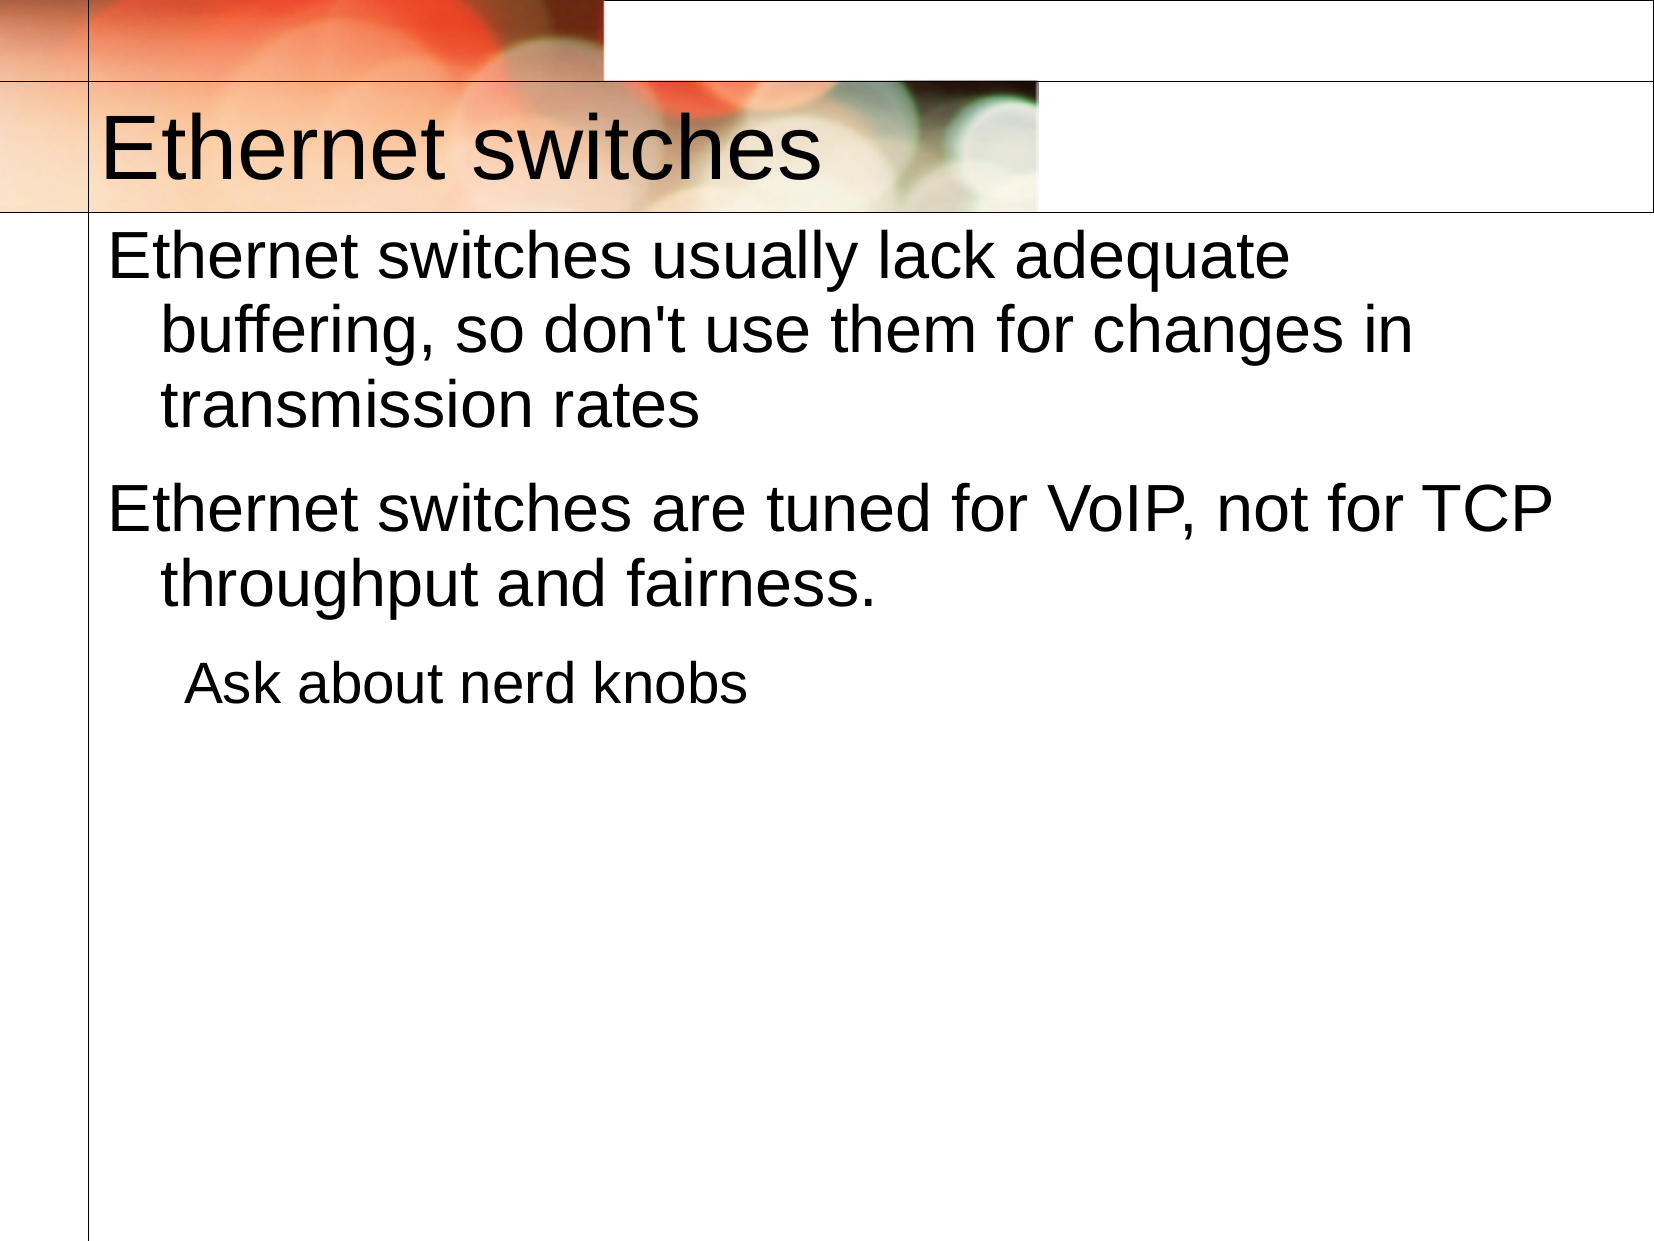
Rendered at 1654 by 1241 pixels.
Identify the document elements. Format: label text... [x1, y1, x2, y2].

picture [0, 0, 88, 81]
title Ethernet switches [100, 95, 1571, 200]
list Ethernet switches usually lack adequate buffering, so don't use them for changes in transmission rates Ethernet switches are tuned for VoIP, not for TCP throughput and fairness. Ask about nerd knobs [89, 217, 1578, 1226]
picture [89, 82, 1039, 212]
picture [89, 0, 1039, 81]
picture [0, 82, 88, 212]
